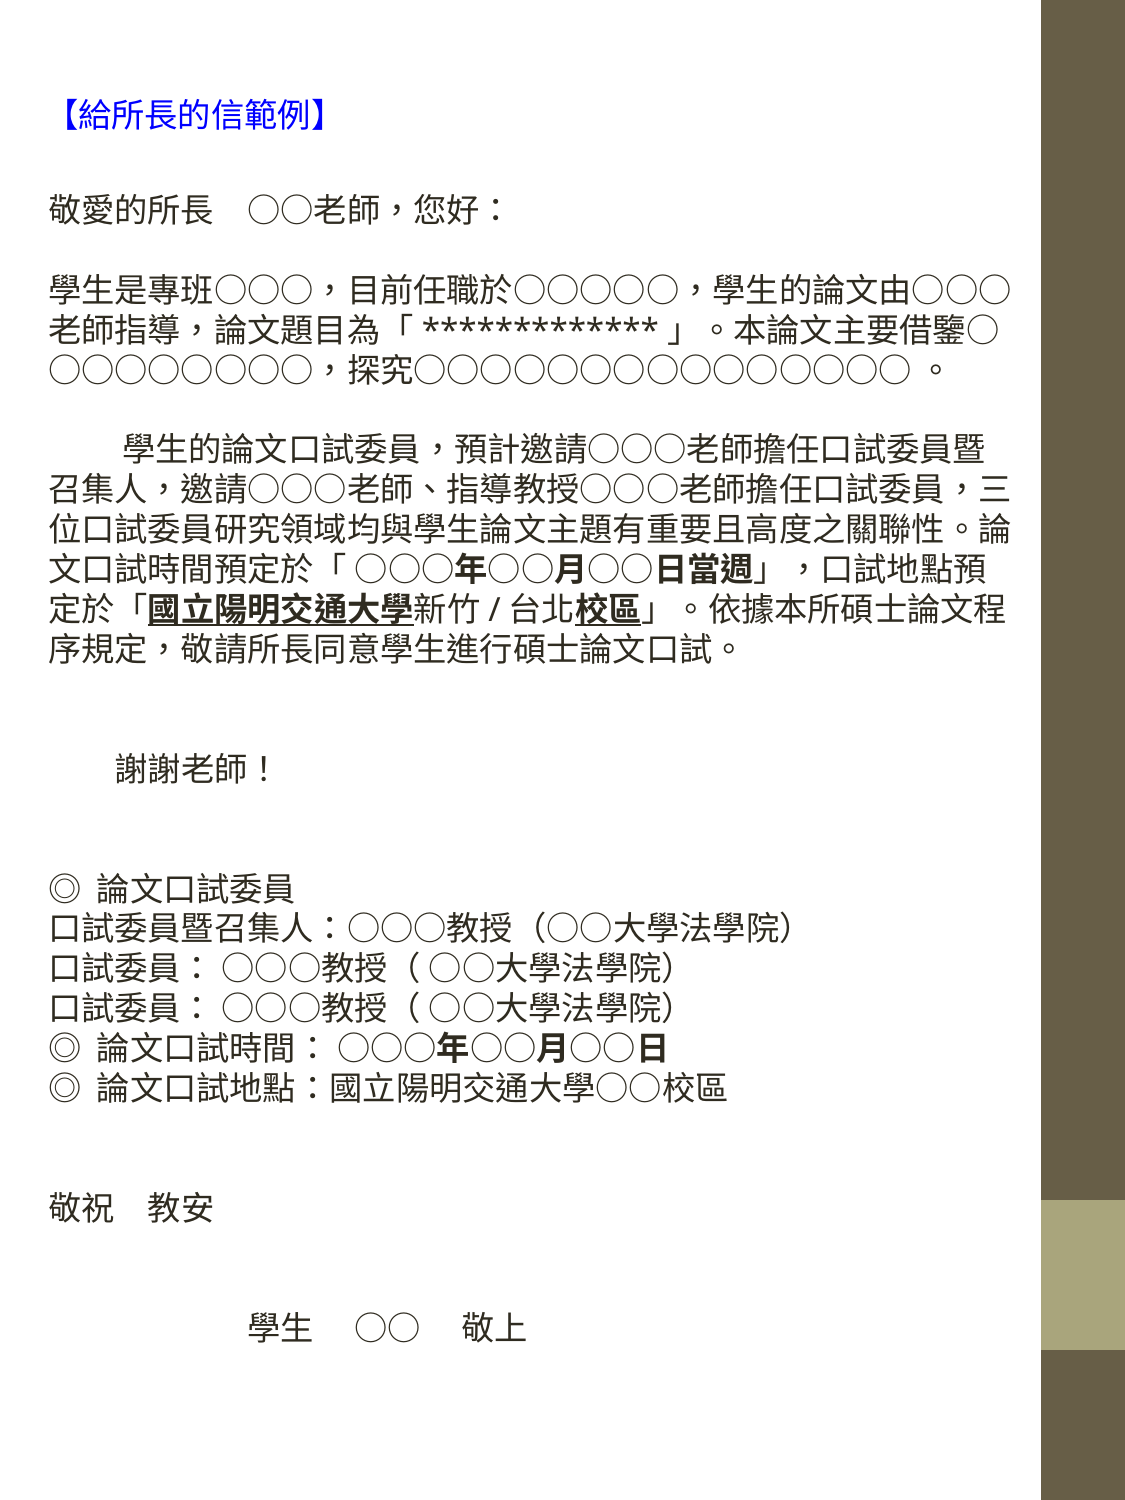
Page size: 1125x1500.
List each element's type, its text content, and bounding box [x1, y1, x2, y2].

text_box 敬愛的所長 ○○老師，您好： 學生是專班○○○，目前任職於○○○○○，學生的論文由○○○老師指導，論文題目為「*************」。本論文主要借鑒○○○○○○○○○，探究○○○○○○○○○○○○○○○ 。 學生的論文口試委員，預計邀請○○○老師擔任口試委員暨召集人，邀請○○○老師、指導教授○○○老師擔任口試委員，三位口試委員研究領域均與學生論文主題有重要且高度之關聯性。論文口試時間預定於「 ○○○年○○月○○日當週」，口試地點預定於「國立陽明交通大學新竹/台北校區」。依據本所碩士論文程序規定，敬請所長同意學生進行碩士論文口試。 謝謝老師！ ◎ 論文口試委員 口試委員暨召集人：○○○教授（○○大學法學院） 口試委員： ○○○教授（ ○○大學法學院） 口試委員： ○○○教授（ ○○大學法學院） ◎ 論文口試時間： ○○○年○○月○○日 ◎ 論文口試地點：國立陽明交通大學○○校區 敬祝 教安 學生 ○○ 敬上 [33, 181, 1033, 1449]
text_box 【給所長的信範例】 [29, 86, 364, 143]
